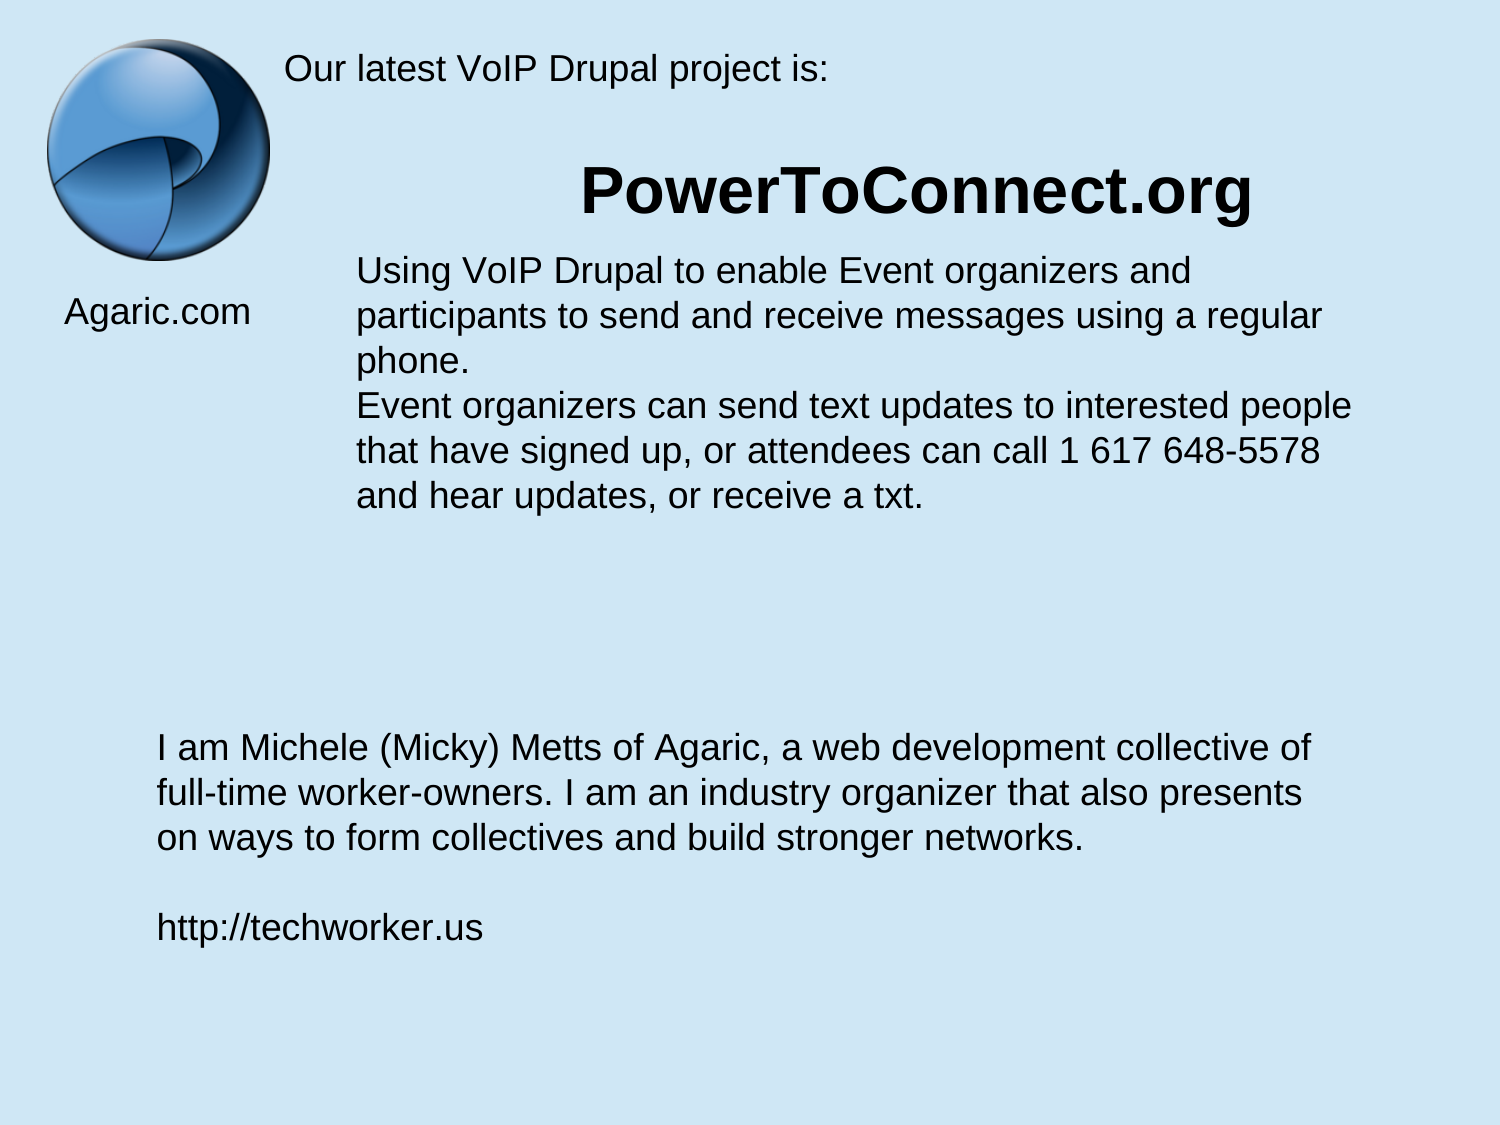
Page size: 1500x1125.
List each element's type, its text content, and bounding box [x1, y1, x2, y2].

text_box Our latest VoIP Drupal project is: [269, 36, 845, 97]
text_box PowerToConnect.org [565, 139, 1270, 235]
picture [47, 39, 270, 262]
text_box Agaric.com [49, 279, 267, 391]
text_box I am Michele (Micky) Metts of Agaric, a web development collective of full-time worker-owners. I am an industry organizer that also presents on ways to form collectives and build stronger networks. http://techworker.us [141, 715, 1337, 956]
text_box Using VoIP Drupal to enable Event organizers and participants to send and receive messages using a regular phone. Event organizers can send text updates to interested people that have signed up, or attendees can call 1 617 648-5578 and hear updates, or receive a txt. [341, 238, 1384, 524]
